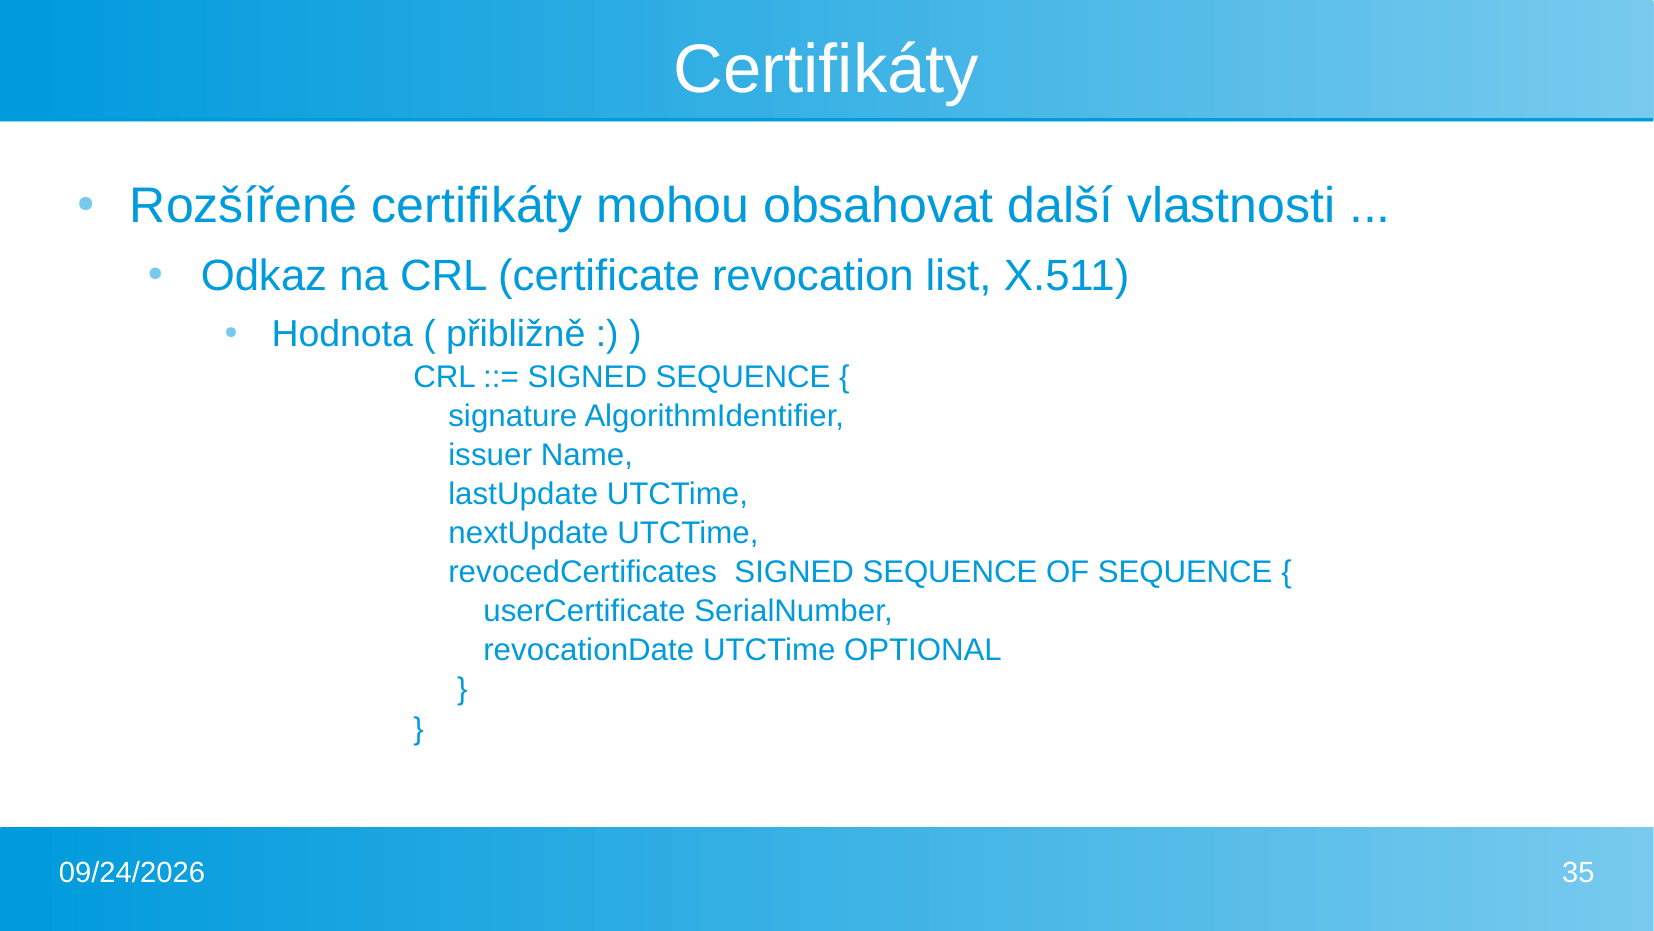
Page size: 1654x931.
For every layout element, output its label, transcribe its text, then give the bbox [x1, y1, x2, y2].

list Rozšířené certifikáty mohou obsahovat další vlastnosti ... Odkaz na CRL (certificate revocation list, X.511) Hodnota ( přibližně :) ) CRL ::= SIGNED SEQUENCE { signature AlgorithmIdentifier, issuer Name, lastUpdate UTCTime, nextUpdate UTCTime, revocedCertificates SIGNED SEQUENCE OF SEQUENCE { userCertificate SerialNumber, revocationDate UTCTime OPTIONAL } } [59, 177, 1595, 768]
title Certifikáty [59, 29, 1595, 108]
